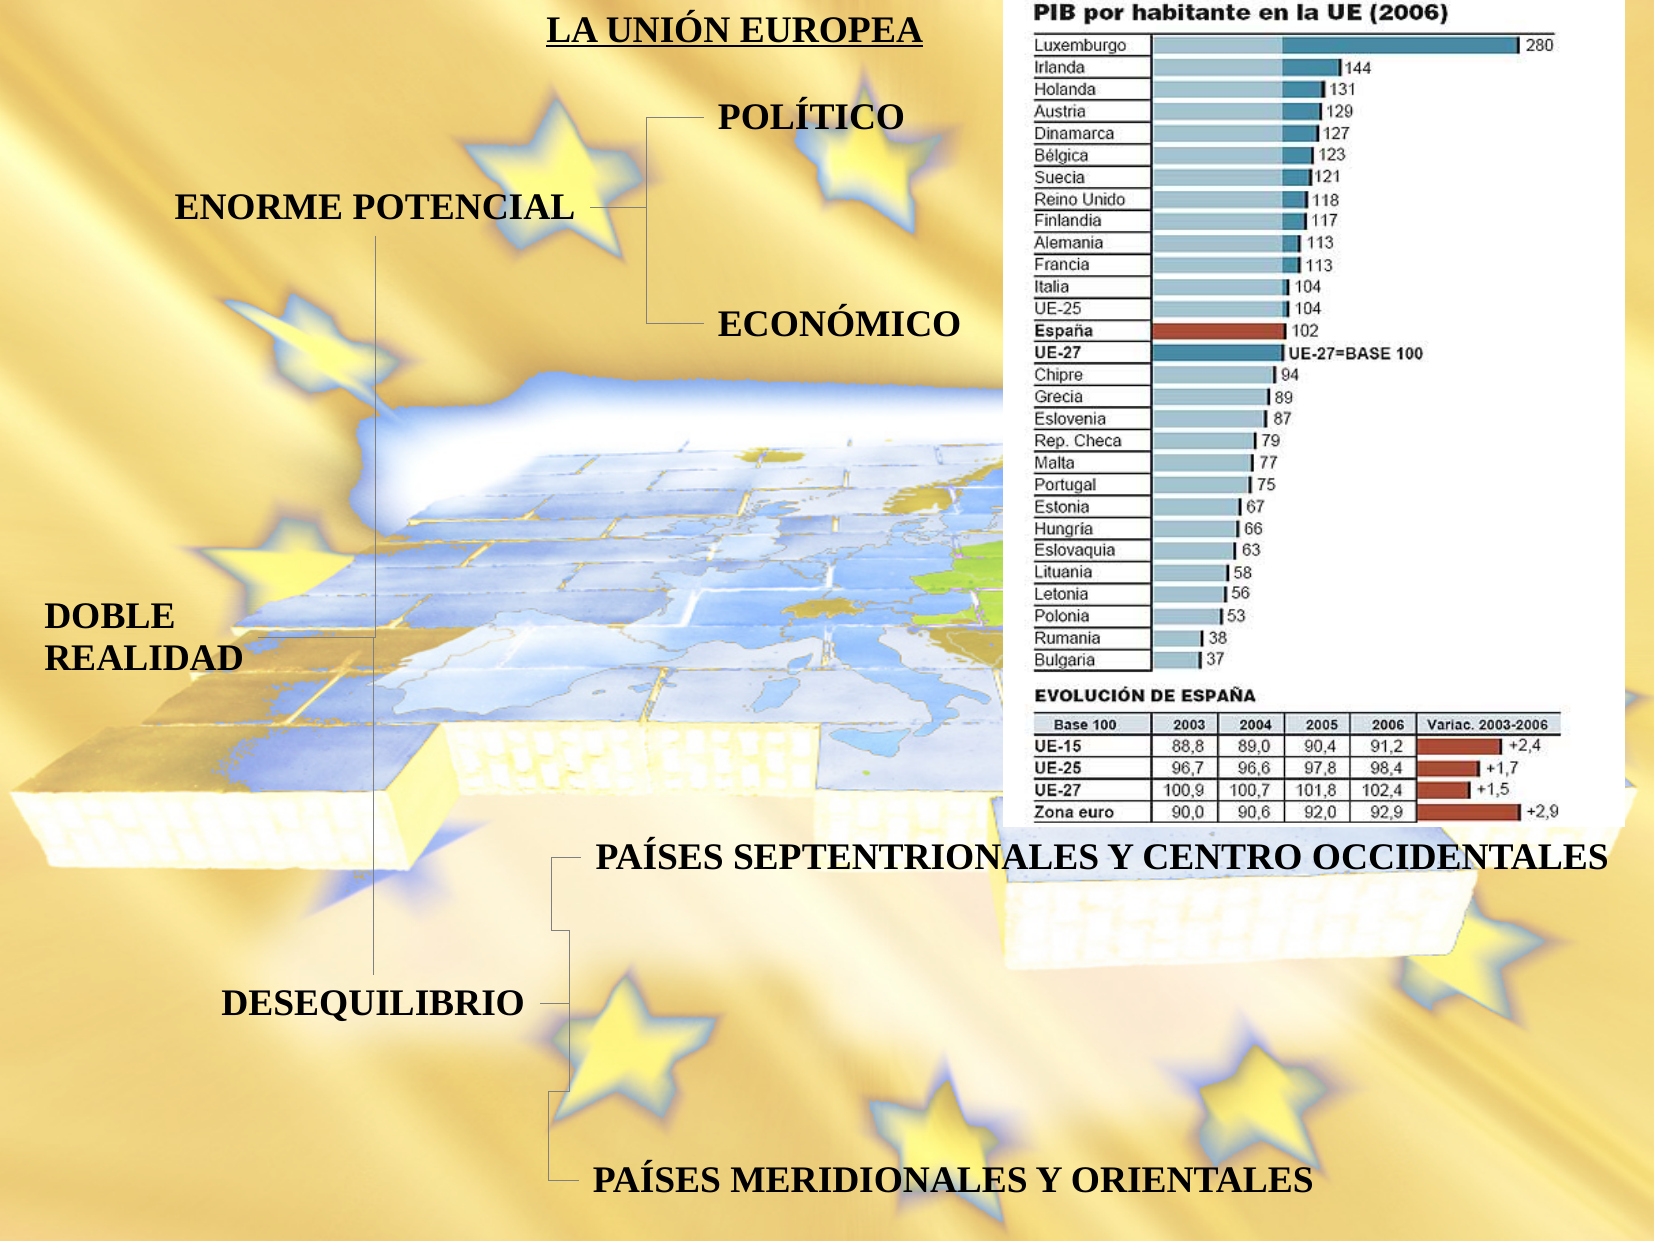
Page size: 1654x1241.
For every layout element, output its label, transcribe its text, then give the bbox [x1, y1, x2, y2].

text_box ENORME POTENCIAL [159, 178, 591, 237]
text_box POLÍTICO [703, 88, 921, 146]
text_box PAÍSES SEPTENTRIONALES Y CENTRO OCCIDENTALES [580, 828, 1625, 886]
text_box LA UNIÓN EUROPEA [531, 1, 939, 60]
text_box PAÍSES MERIDIONALES Y ORIENTALES [578, 1151, 1329, 1209]
text_box ECONÓMICO [703, 295, 977, 353]
text_box DOBLE REALIDAD [29, 587, 259, 688]
picture [0, 0, 1654, 1241]
text_box DESEQUILIBRIO [206, 974, 541, 1032]
